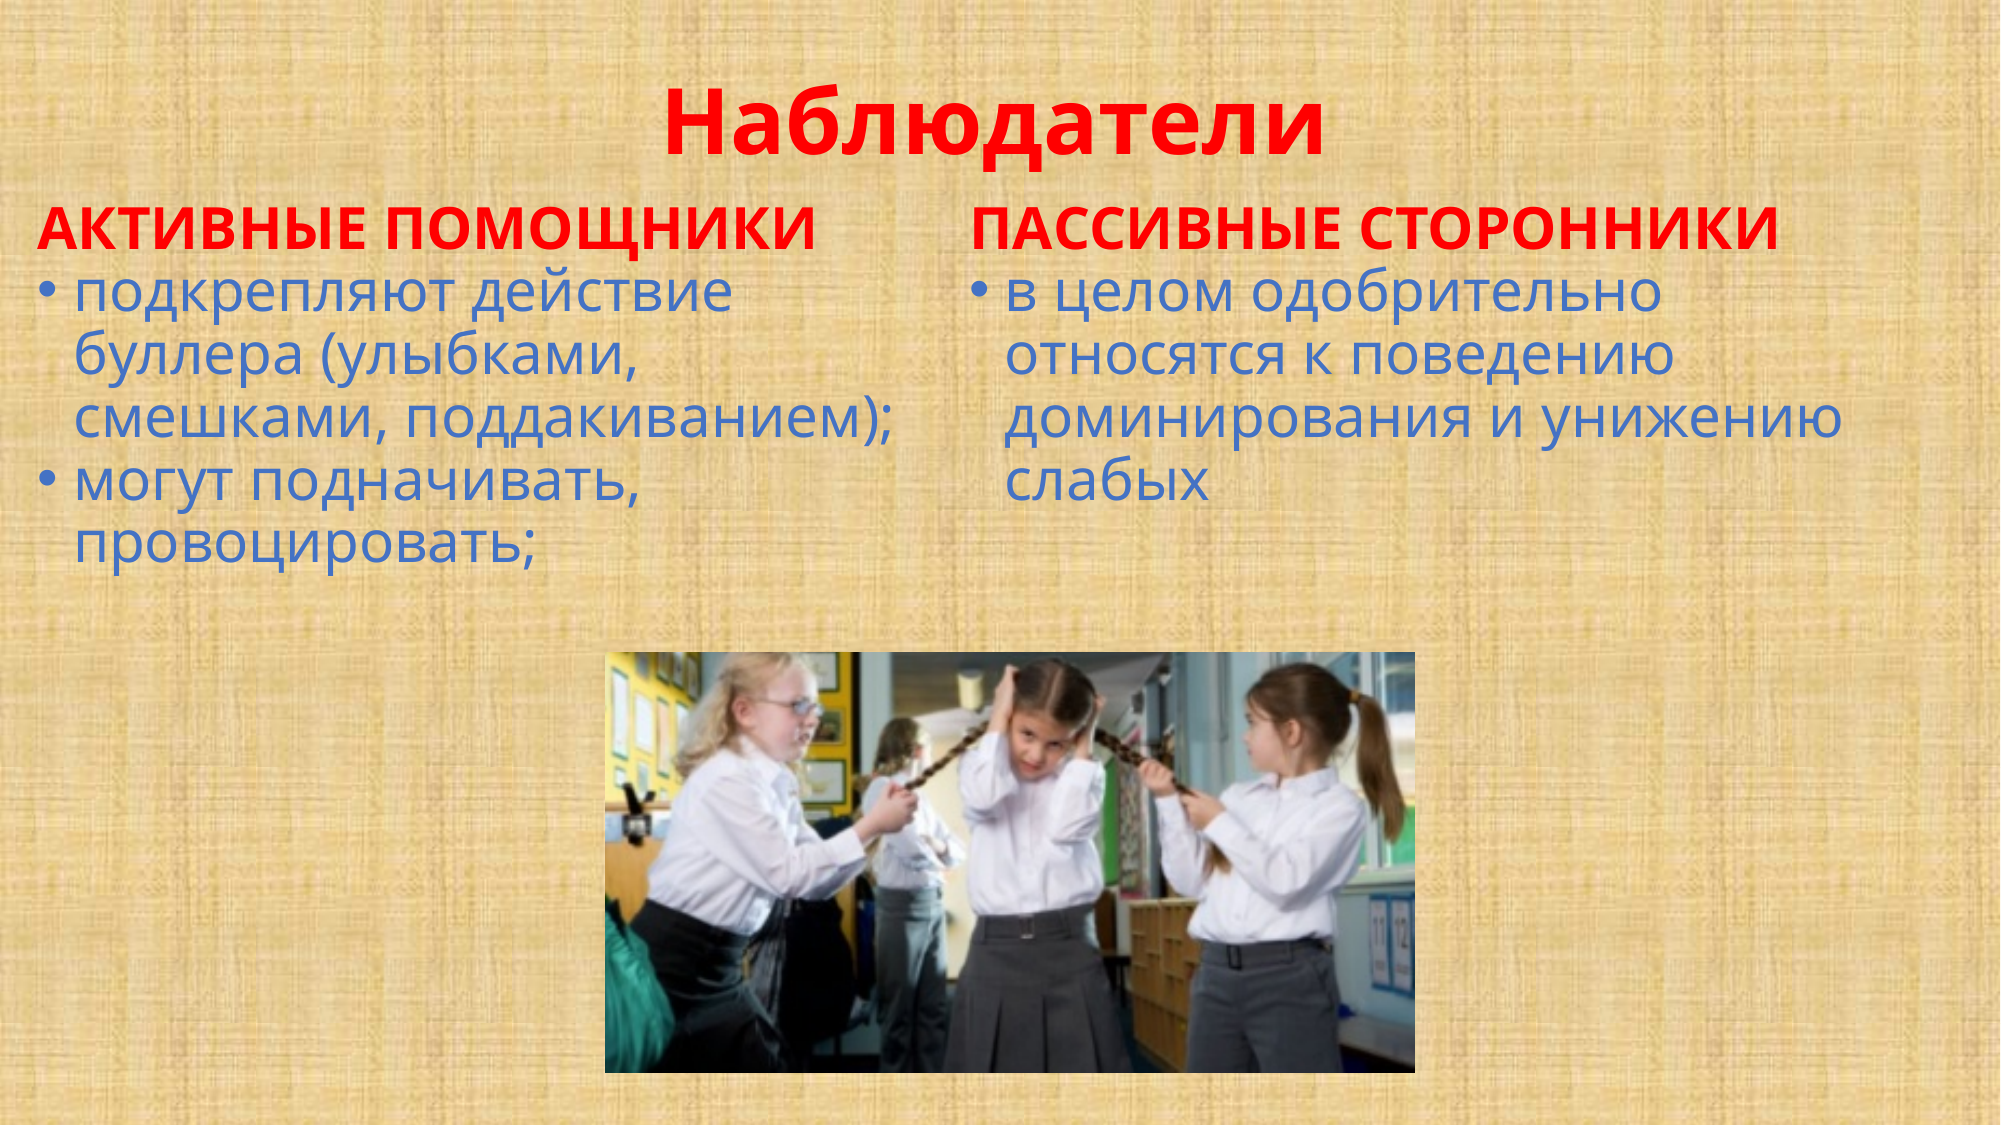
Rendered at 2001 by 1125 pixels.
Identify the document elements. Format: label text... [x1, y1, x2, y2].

text_box АКТИВНЫЕ ПОМОЩНИКИ подкрепляют действие буллера (улыбками, смешками, поддакиванием); могут подначивать, провоцировать; [23, 183, 929, 1025]
text_box ПАССИВНЫЕ СТОРОННИКИ в целом одобрительно относятся к поведению доминирования и унижению слабых [954, 183, 1940, 1025]
picture [0, 0, 2001, 1125]
text_box Наблюдатели [23, 25, 1967, 210]
